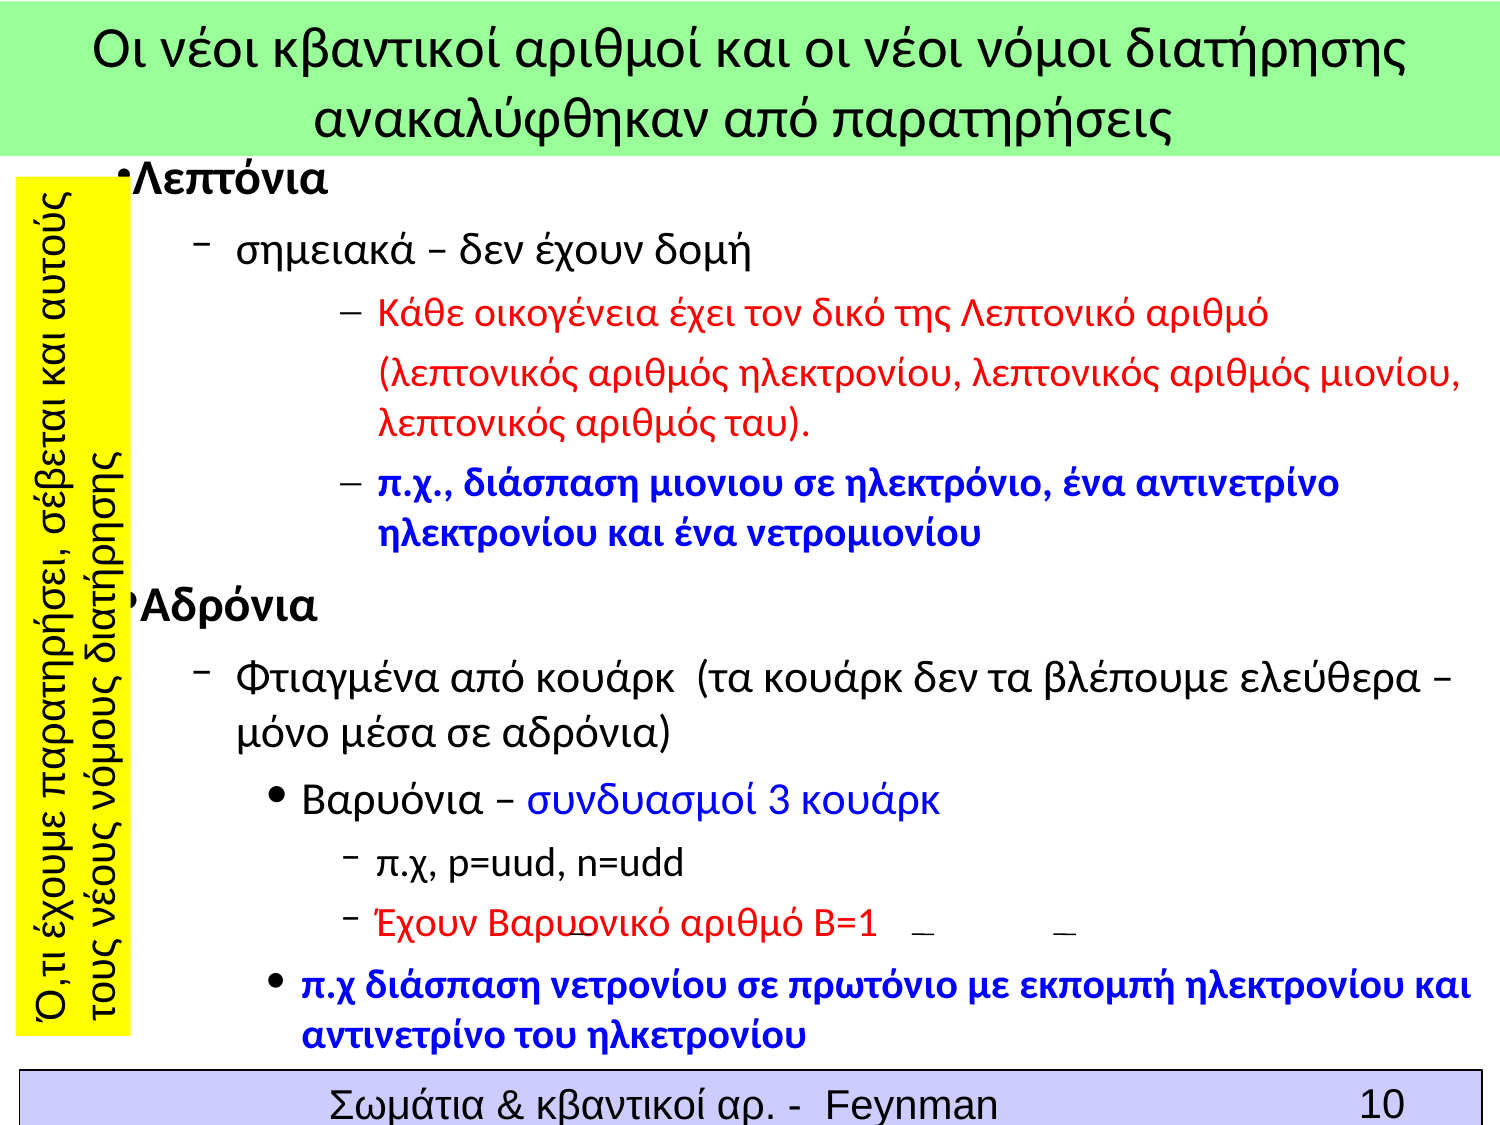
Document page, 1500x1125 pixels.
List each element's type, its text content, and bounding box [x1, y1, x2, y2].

text_box Ό,τι έχουμε παρατηρήσει, σέβεται και αυτούς τους νέους νόμους διατήρησης [15, 176, 131, 1036]
text_box Οι νέοι κβαντικοί αριθμοί και οι νέοι νόμοι διατήρησης ανακαλύφθηκαν από παρατηρήσεις [0, 1, 1500, 156]
text_box Λεπτόνια σημειακά – δεν έχουν δομή Κάθε οικογένεια έχει τον δικό της Λεπτονικό αριθμό (λεπτονικός αριθμός ηλεκτρονίου, λεπτονικός αριθμός μιονίου, λεπτονικός αριθμός ταυ). π.χ., διάσπαση μιονιου σε ηλεκτρόνιο, ένα αντινετρίνο ηλεκτρονίου και ένα νετρομιονίου Αδρόνια Φτιαγμένα από κουάρκ (τα κουάρκ δεν τα βλέπουμε ελεύθερα – μόνο μέσα σε αδρόνια) Βαρυόνια – συνδυασμοί 3 κουάρκ π.χ, p=uud, n=udd Έχουν Bαρυονικό αριθμό B=1 π.χ διάσπαση νετρονίου σε πρωτόνιο με εκπομπή ηλεκτρονίου και αντινετρίνο του ηλκετρονίου [100, 137, 1500, 995]
